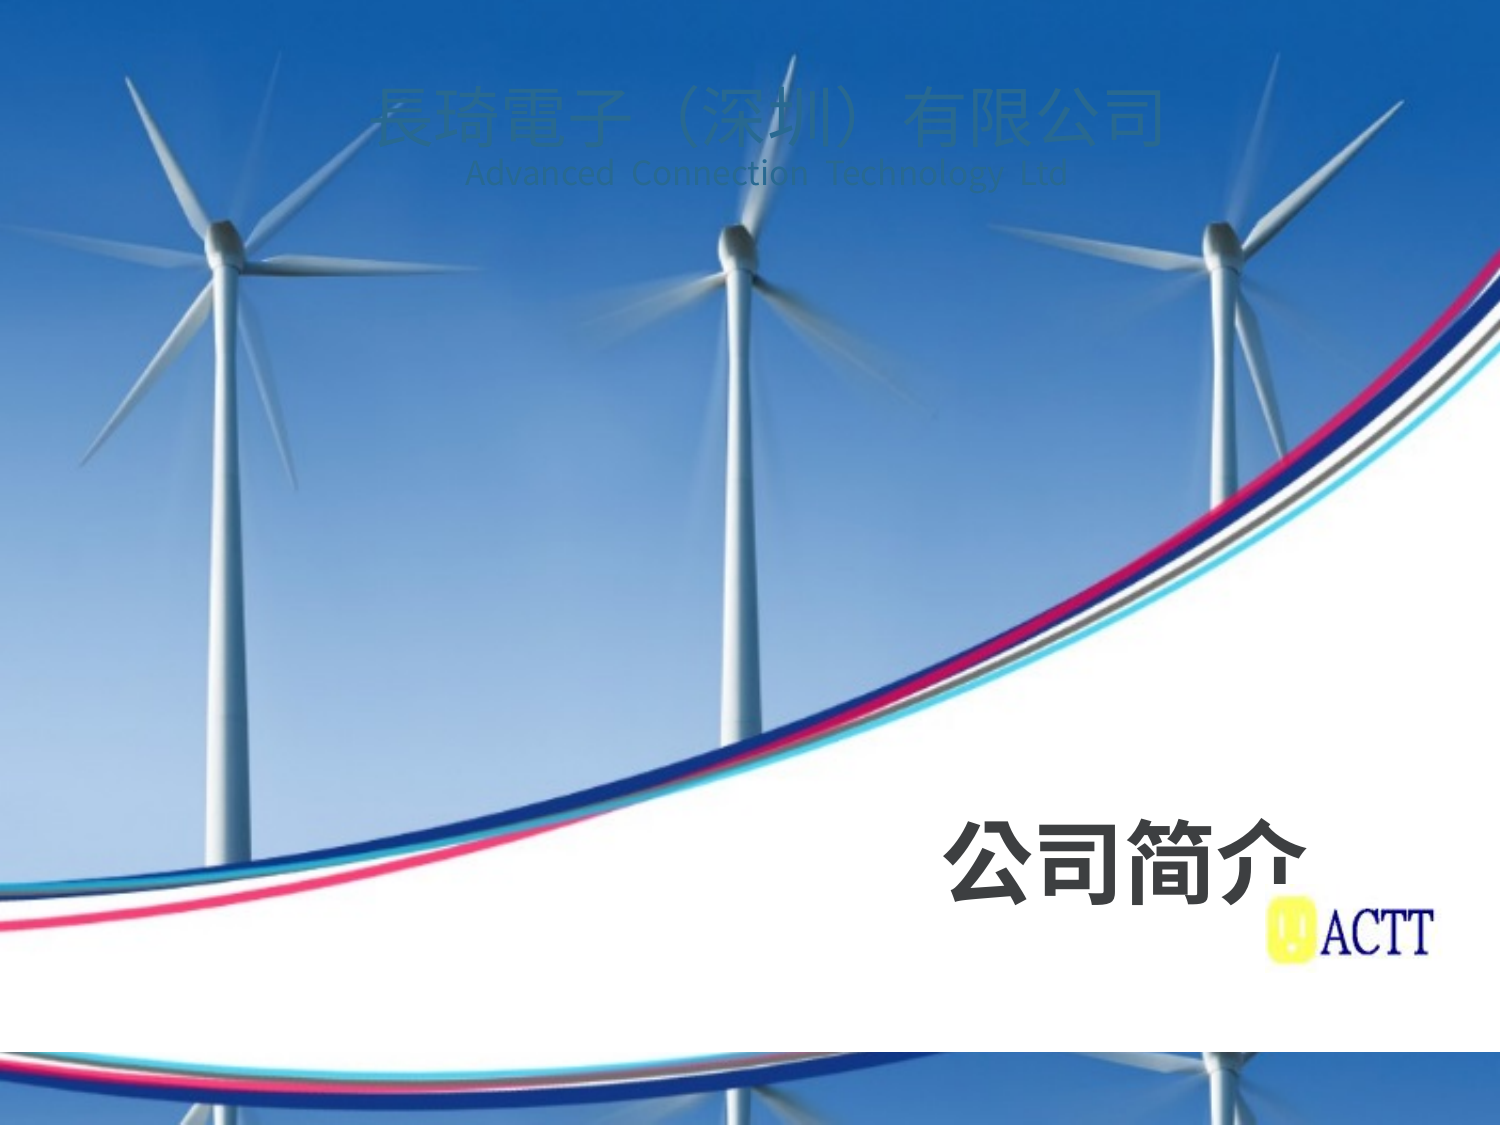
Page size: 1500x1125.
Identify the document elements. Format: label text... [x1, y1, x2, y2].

title 長琦電子（深圳）有限公司 Advanced Connection Technology Ltd [301, 78, 1235, 280]
picture [0, 0, 1500, 1125]
text_box 公司简介 [1056, 867, 1079, 879]
text_box 公司简介 [926, 798, 1266, 879]
